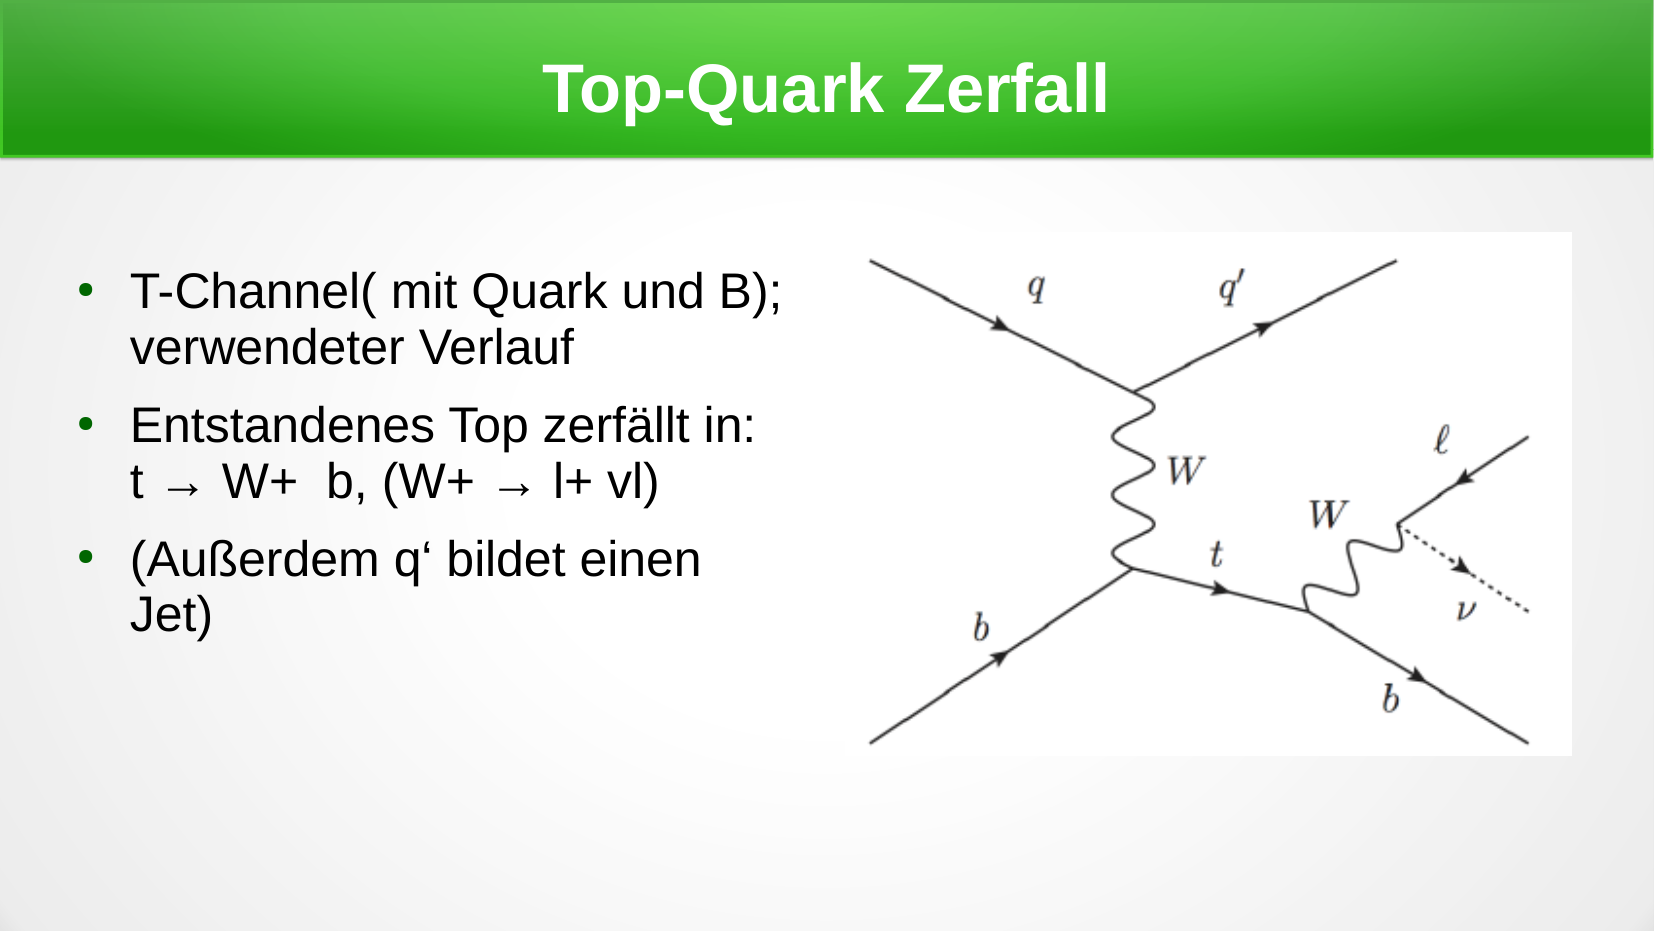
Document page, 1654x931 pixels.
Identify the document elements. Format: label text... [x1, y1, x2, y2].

title Top-Quark Zerfall [82, 35, 1571, 142]
list T-Channel( mit Quark und B); verwendeter Verlauf Entstandenes Top zerfällt in: t → W+ b, (W+ → l+ vl) (Außerdem q‘ bildet einen Jet) [59, 263, 786, 804]
picture [845, 232, 1572, 756]
